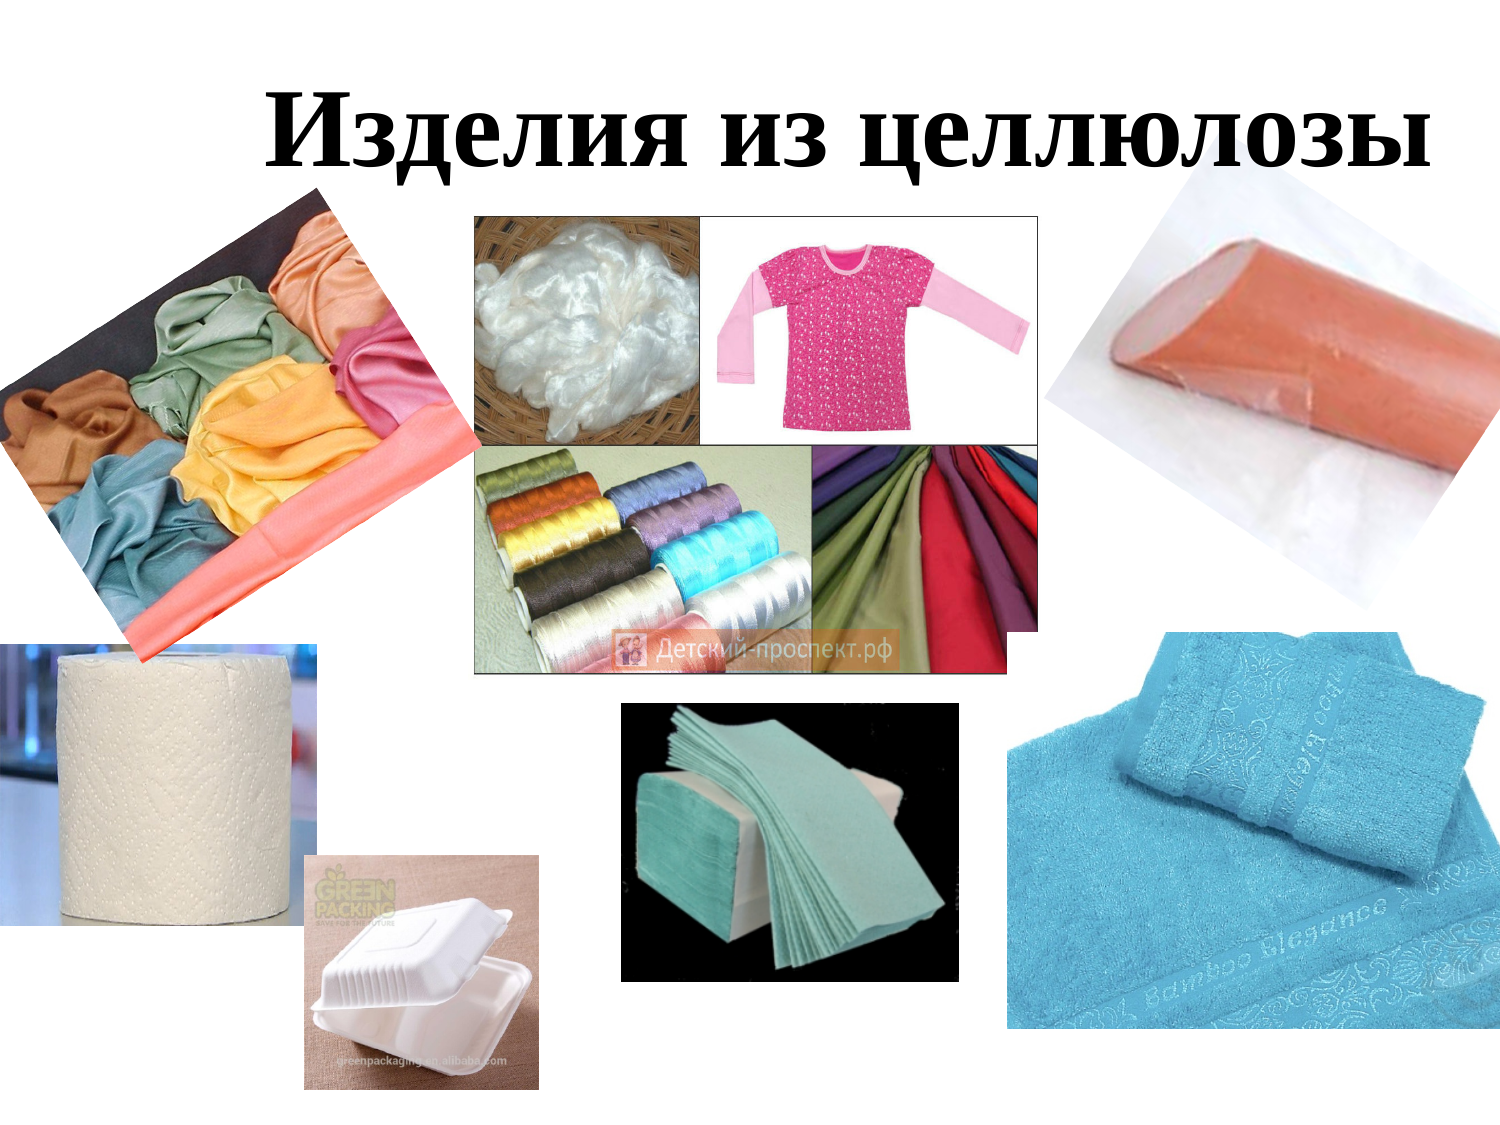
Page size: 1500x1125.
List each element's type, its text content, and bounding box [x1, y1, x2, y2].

picture [621, 703, 959, 982]
text_box Изделия из целлюлозы [199, 46, 1500, 197]
picture [0, 197, 1500, 1090]
